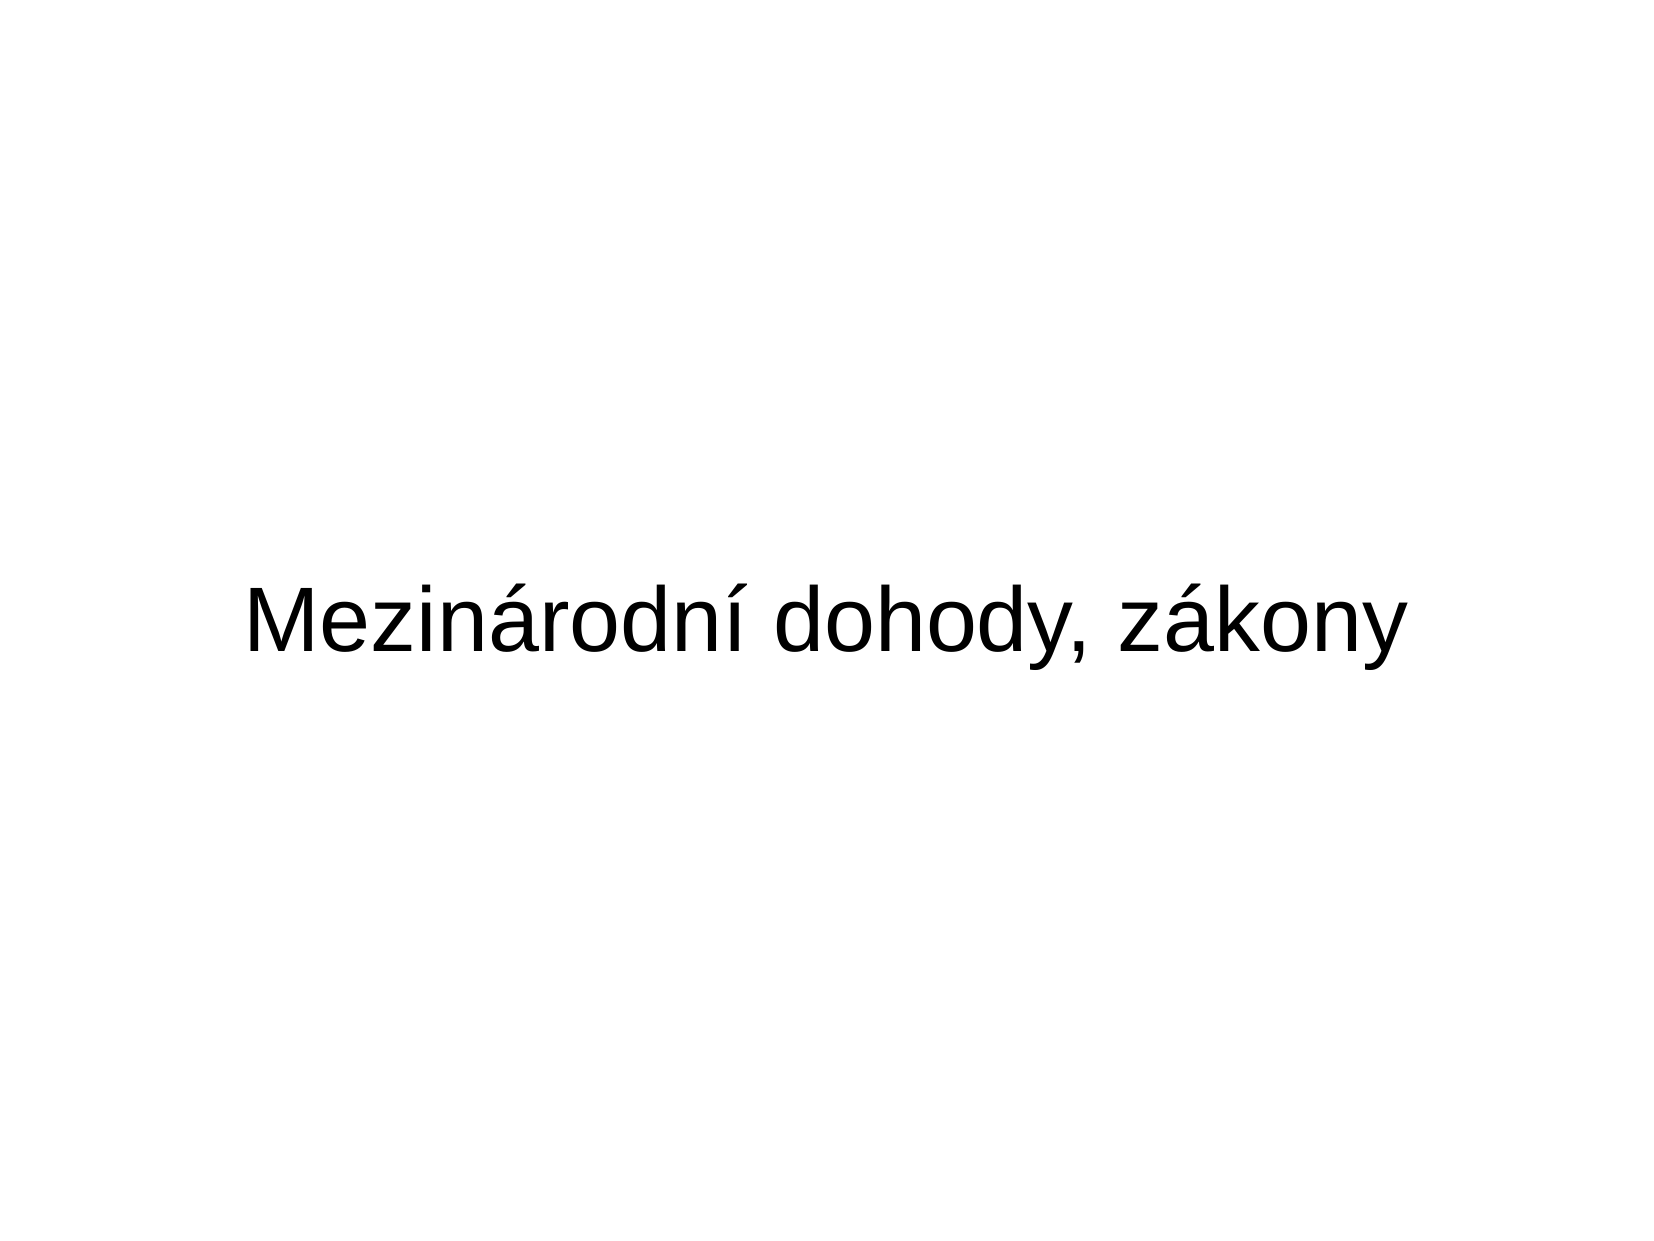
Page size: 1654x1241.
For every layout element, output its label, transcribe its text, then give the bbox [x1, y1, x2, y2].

title Mezinárodní dohody, zákony [82, 516, 1571, 724]
